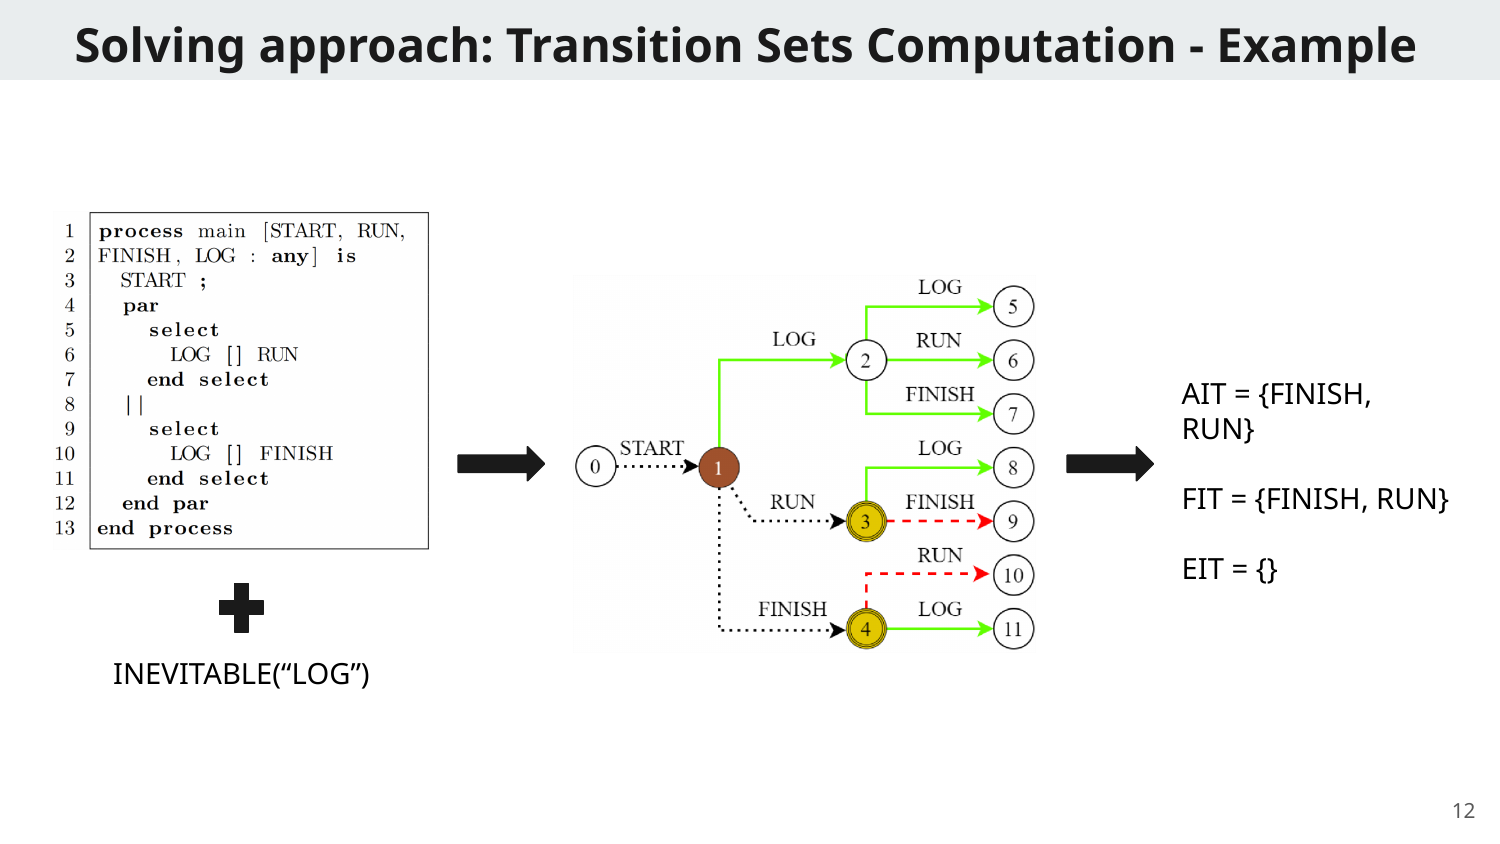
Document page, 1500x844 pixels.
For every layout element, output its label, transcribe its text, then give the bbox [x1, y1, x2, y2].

picture [53, 211, 430, 550]
text_box AIT = {FINISH, RUN} FIT = {FINISH, RUN} EIT = {} [1166, 360, 1467, 601]
picture [573, 275, 1036, 653]
text_box [458, 446, 545, 481]
text_box [1067, 446, 1154, 481]
text_box [219, 583, 264, 632]
title Solving approach: Transition Sets Computation - Example [59, 0, 1441, 88]
text_box INEVITABLE(“LOG”) [64, 640, 419, 706]
slide_number <numéro> [1400, 779, 1491, 844]
